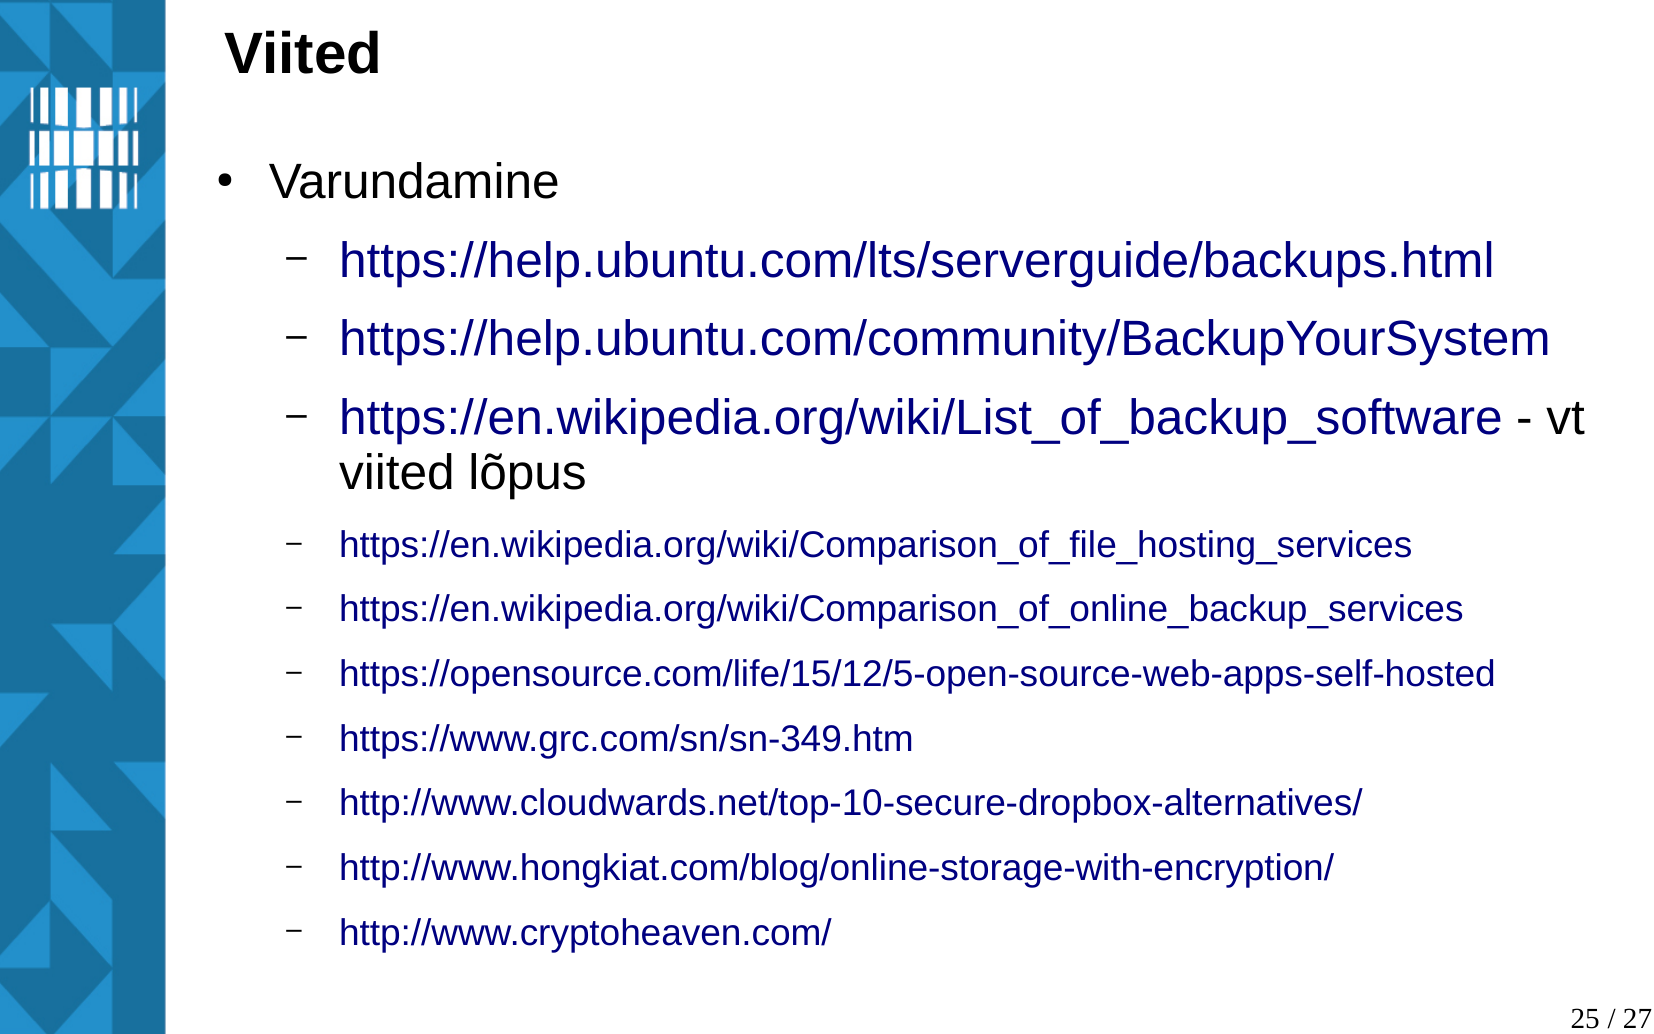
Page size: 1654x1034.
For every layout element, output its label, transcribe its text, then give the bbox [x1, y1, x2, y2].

list Varundamine https://help.ubuntu.com/lts/serverguide/backups.html https://help.ubuntu.com/community/BackupYourSystem https://en.wikipedia.org/wiki/List_of_backup_software - vt viited lõpus https://en.wikipedia.org/wiki/Comparison_of_file_hosting_services https://en.wikipedia.org/wiki/Comparison_of_online_backup_services https://opensource.com/life/15/12/5-open-source-web-apps-self-hosted https://www.grc.com/sn/sn-349.htm http://www.cloudwards.net/top-10-secure-dropbox-alternatives/ http://www.hongkiat.com/blog/online-storage-with-encryption/ http://www.cryptoheaven.com/ [198, 153, 1607, 957]
title Viited [224, 11, 414, 95]
